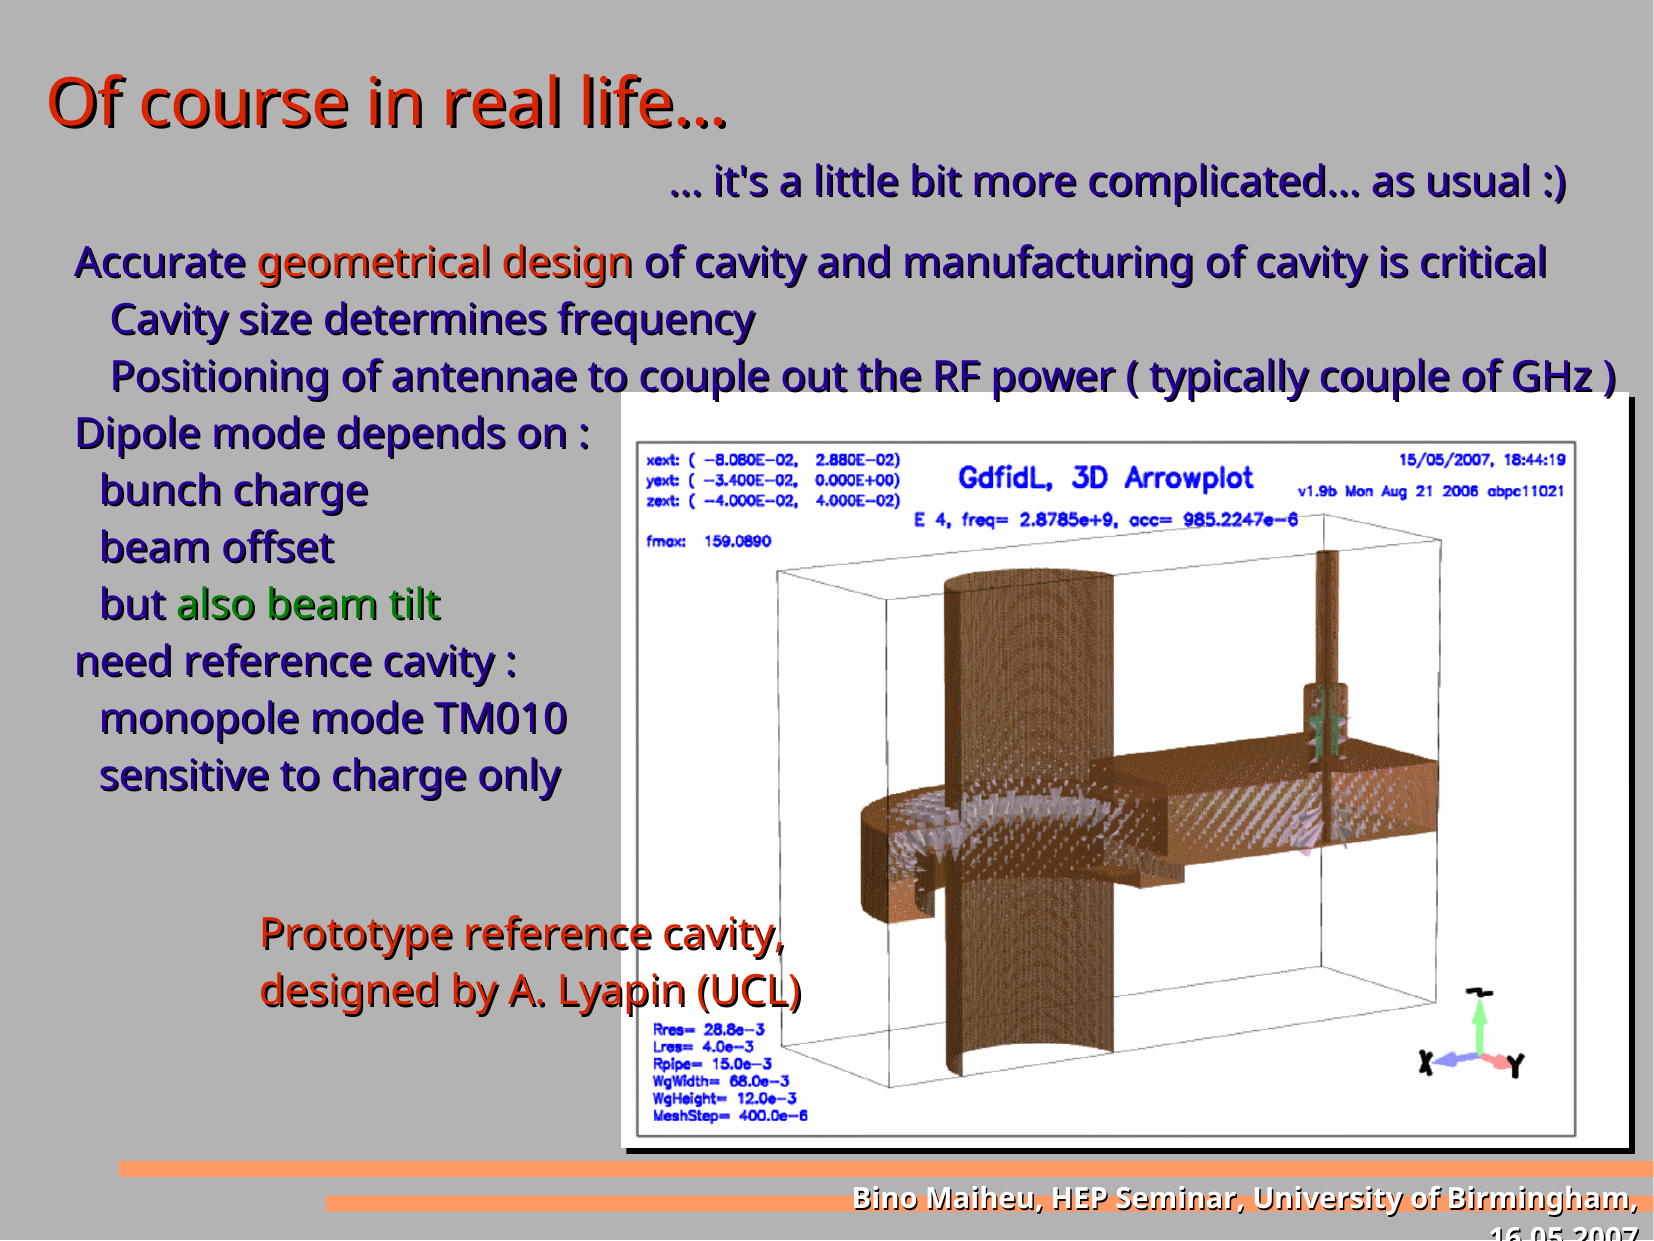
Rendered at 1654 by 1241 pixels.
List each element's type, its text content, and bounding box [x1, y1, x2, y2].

text_box Of course in real life... [31, 46, 1625, 142]
text_box Accurate geometrical design of cavity and manufacturing of cavity is critical Cavity size determines frequency Positioning of antennae to couple out the RF power ( typically couple of GHz ) Dipole mode depends on : bunch charge beam offset but also beam tilt need reference cavity : monopole mode TM010 sensitive to charge only [48, 224, 1597, 742]
text_box Bino Maiheu, HEP Seminar, University of Birmingham, 16.05.2007 [684, 1170, 1654, 1221]
picture [620, 391, 1629, 1148]
text_box ... it's a little bit more complicated... as usual :) [653, 143, 1555, 209]
text_box Prototype reference cavity, designed by A. Lyapin (UCL) [244, 895, 797, 1012]
